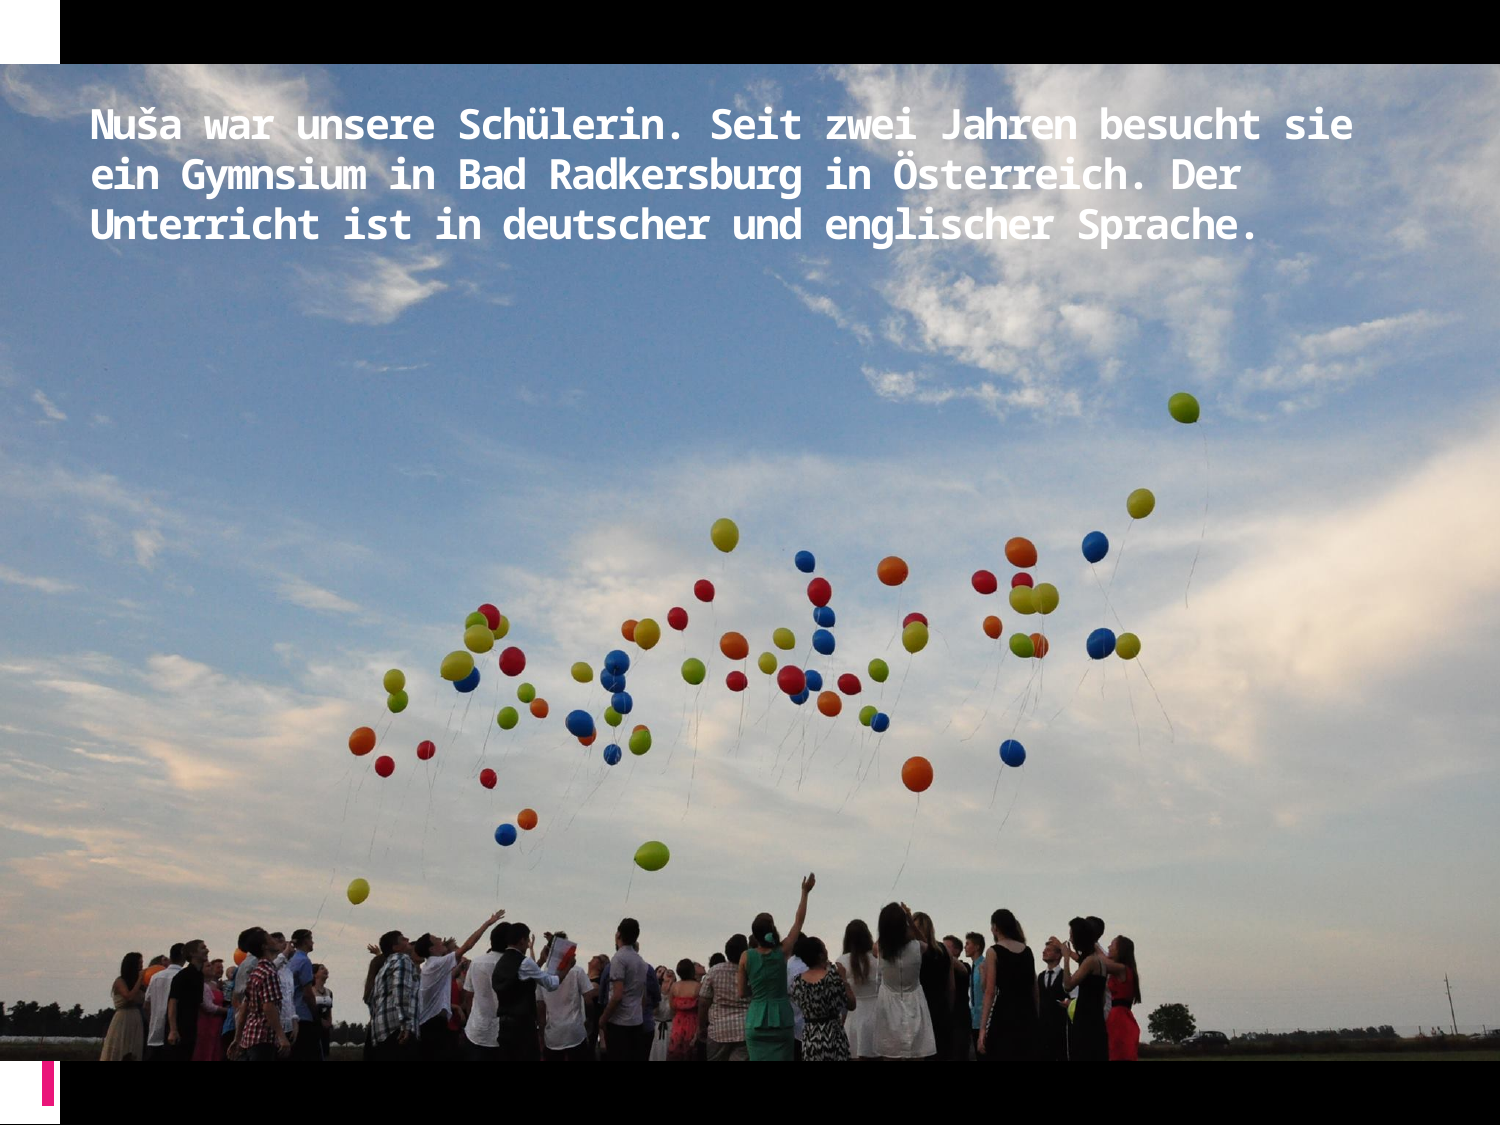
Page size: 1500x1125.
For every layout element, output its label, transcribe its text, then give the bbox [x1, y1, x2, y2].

title Nuša war unsere Schülerin. Seit zwei Jahren besucht sie ein Gymnsium in Bad Radkersburg in Österreich. Der Unterricht ist in deutscher und englischer Sprache. [75, 90, 1426, 278]
picture [0, 64, 1500, 1061]
